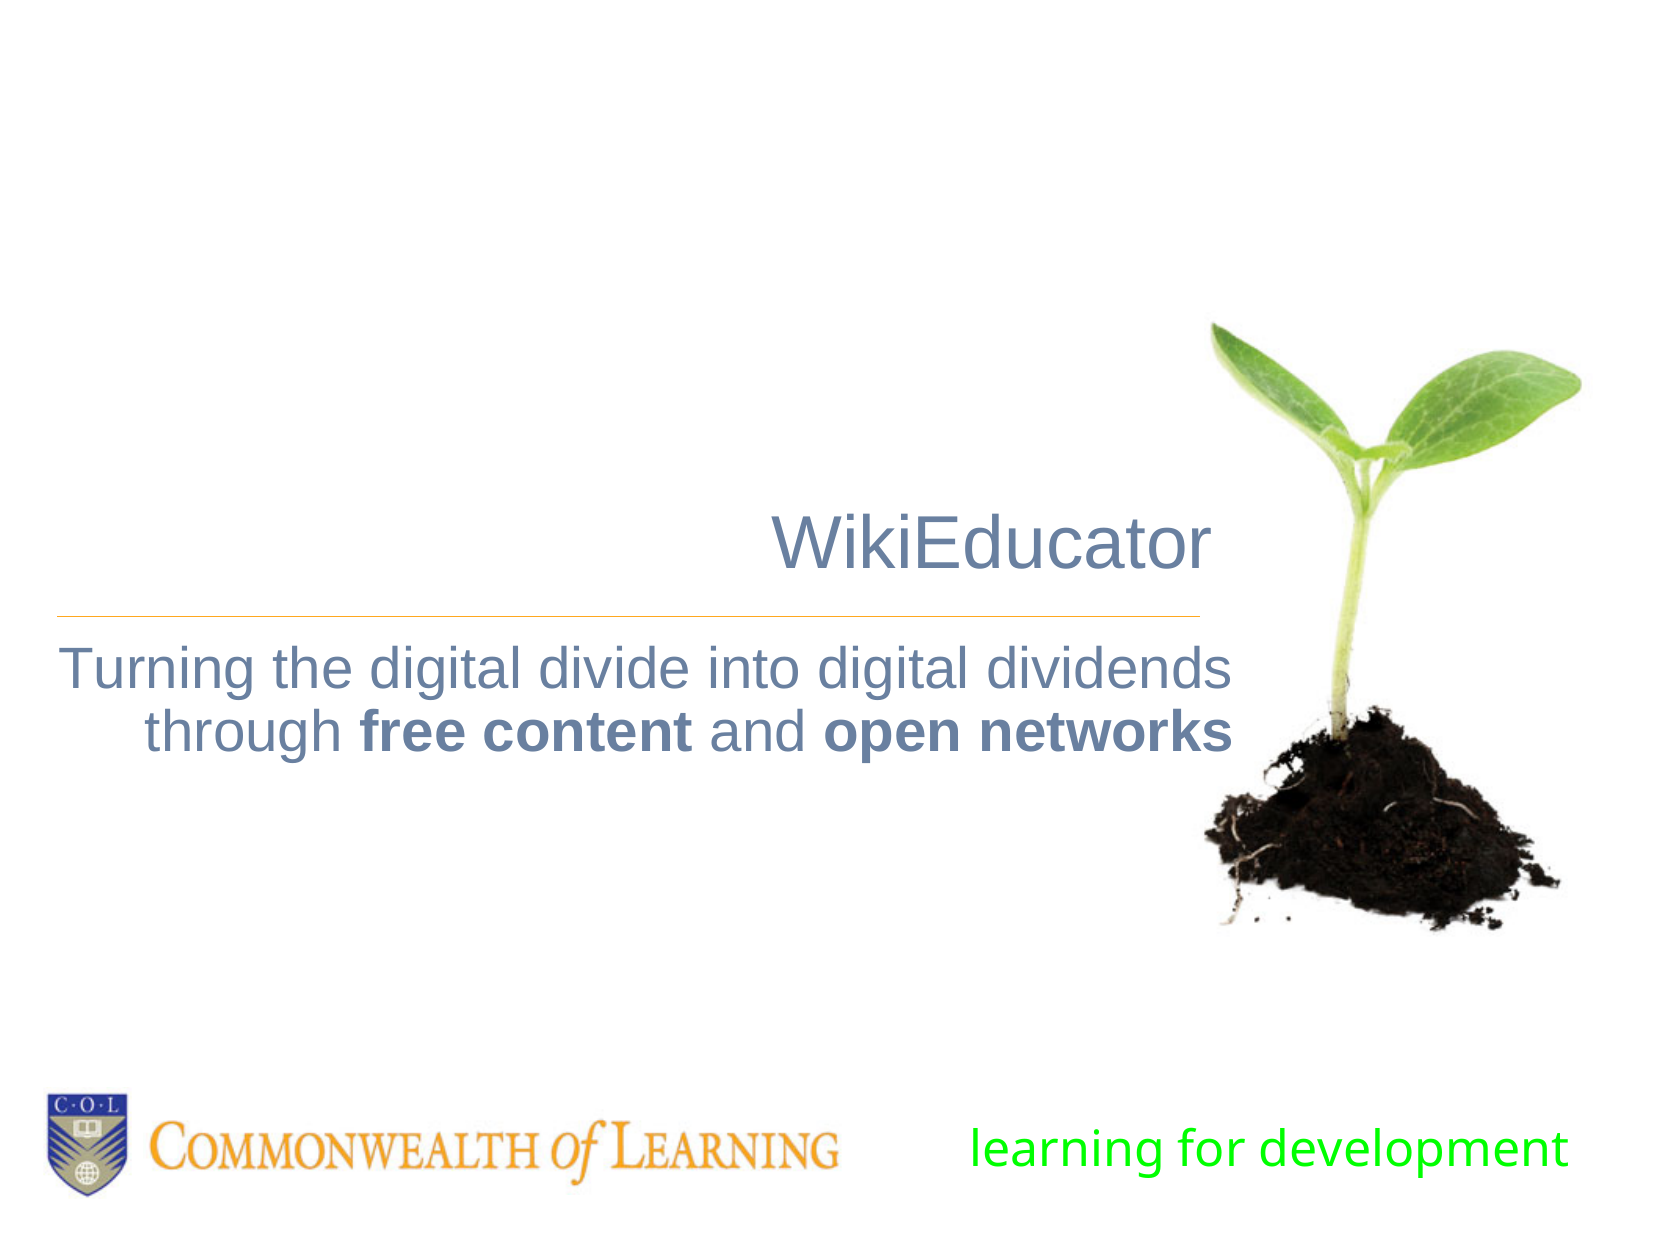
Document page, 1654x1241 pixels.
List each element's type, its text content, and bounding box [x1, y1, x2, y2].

text_box Turning the digital divide into digital dividends through free content and open networks [43, 631, 1260, 818]
picture [31, 1087, 845, 1199]
text_box WikiEducator [756, 496, 1229, 623]
picture [1117, 286, 1654, 962]
text_box learning for development [954, 1106, 1553, 1180]
